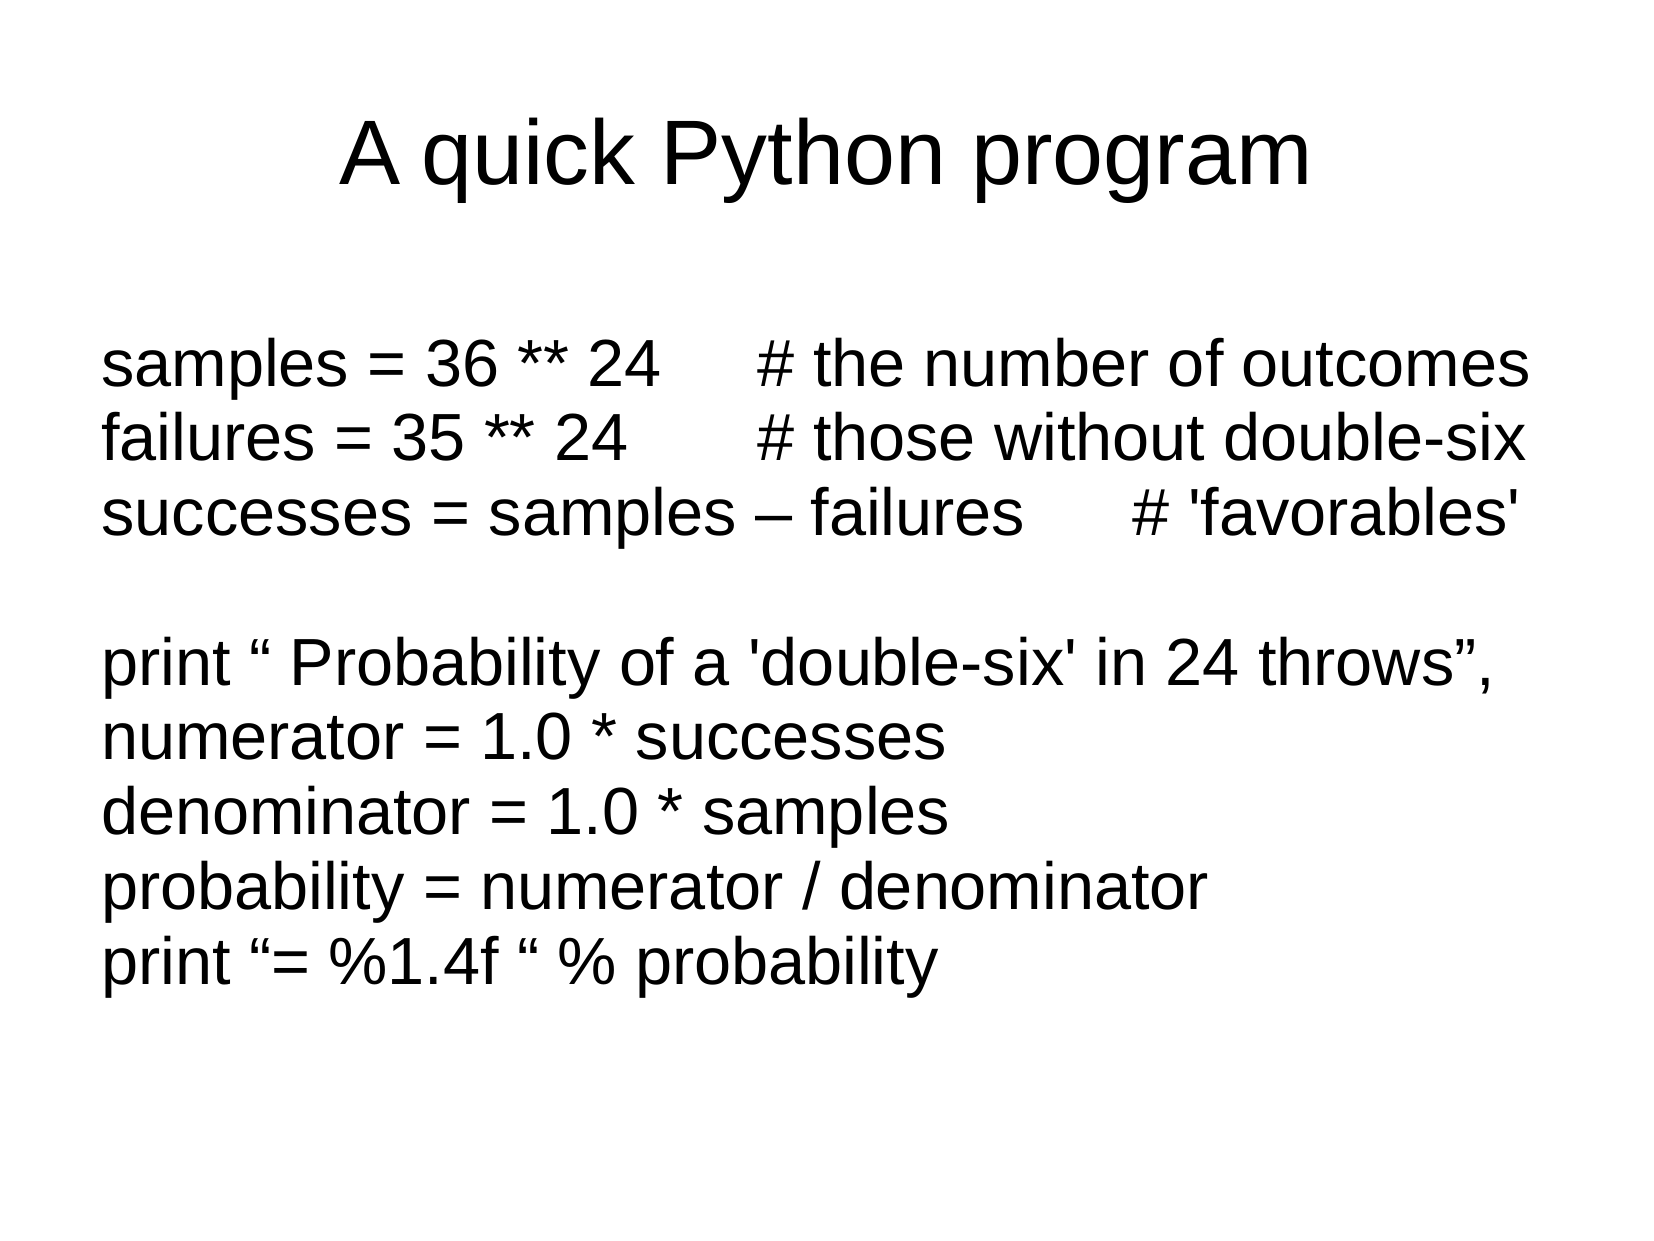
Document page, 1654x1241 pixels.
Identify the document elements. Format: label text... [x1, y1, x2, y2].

subtitle samples = 36 ** 24 # the number of outcomes failures = 35 ** 24 # those without double-six successes = samples – failures # 'favorables' print “ Probability of a 'double-six' in 24 throws”, numerator = 1.0 * successes denominator = 1.0 * samples probability = numerator / denominator print “= %1.4f “ % probability [82, 297, 1571, 1102]
title A quick Python program [82, 56, 1571, 250]
